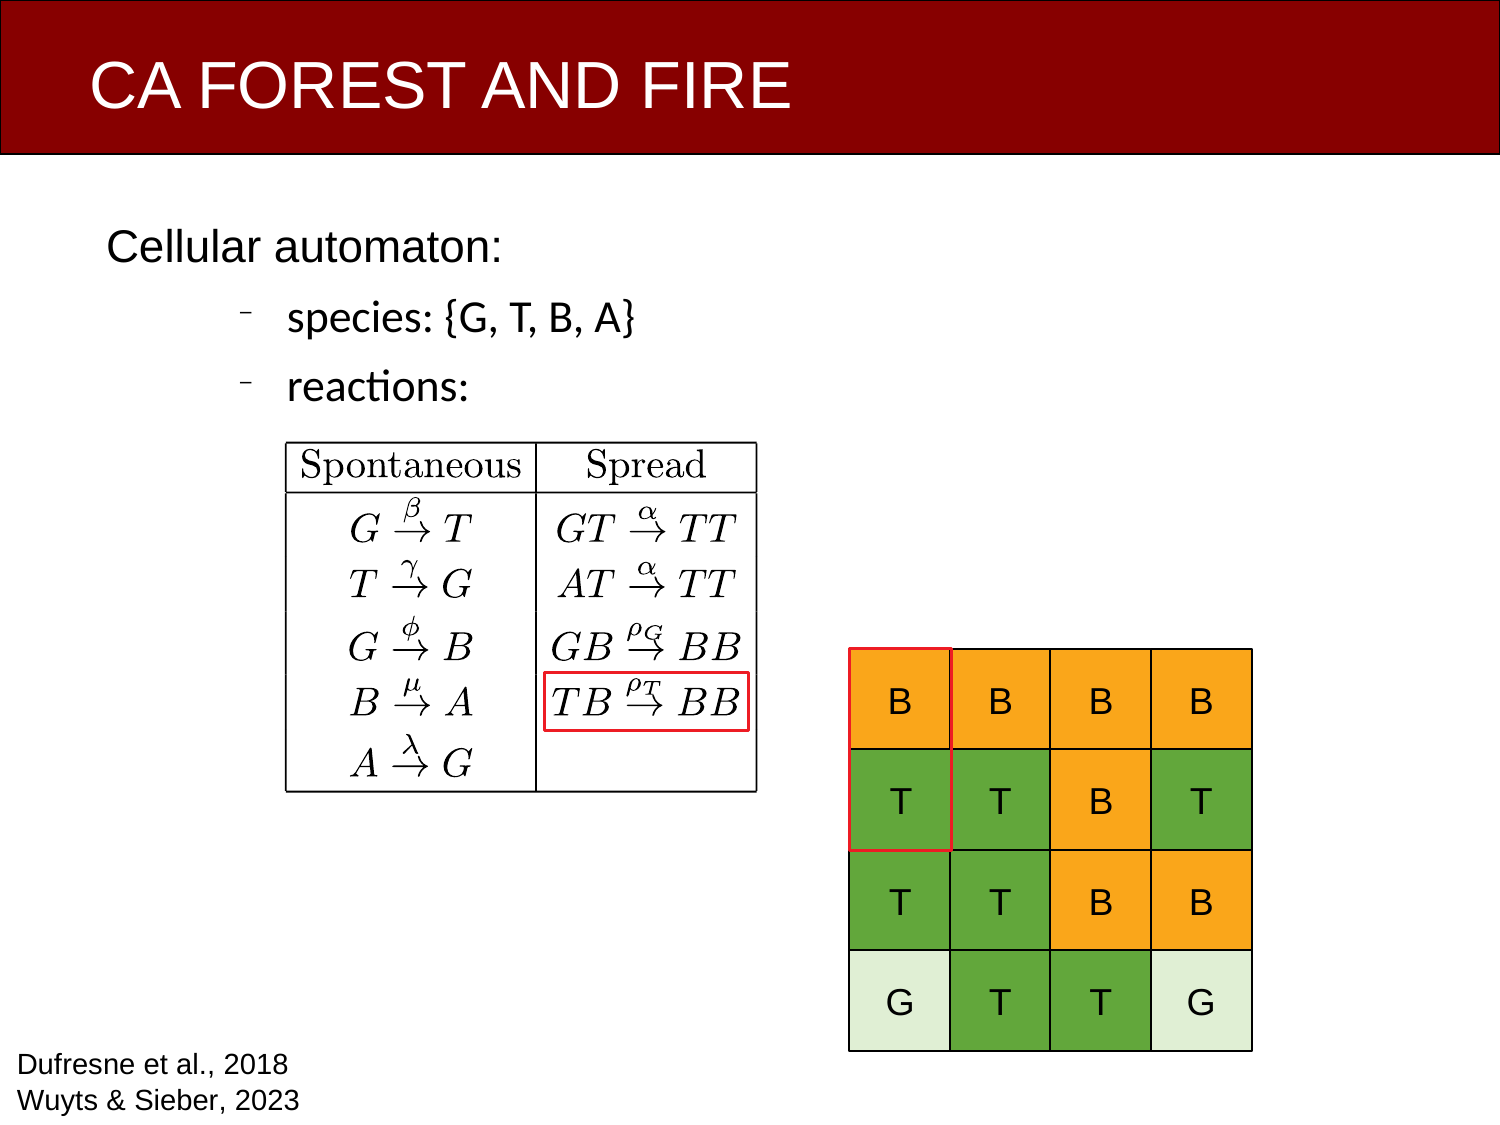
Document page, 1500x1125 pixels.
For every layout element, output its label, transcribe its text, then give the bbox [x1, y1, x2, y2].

text_box Dufresne et al., 2018 Wuyts & Sieber, 2023 [2, 1038, 442, 1125]
text_box G [1150, 952, 1252, 1052]
text_box G [849, 952, 949, 1052]
title CA FOREST AND FIRE [74, 3, 1425, 160]
text_box [0, 0, 1500, 154]
text_box T [1050, 952, 1150, 1052]
text_box T [949, 952, 1050, 1052]
list Cellular automaton: species: {G, T, B, A} reactions: [75, 209, 1425, 952]
